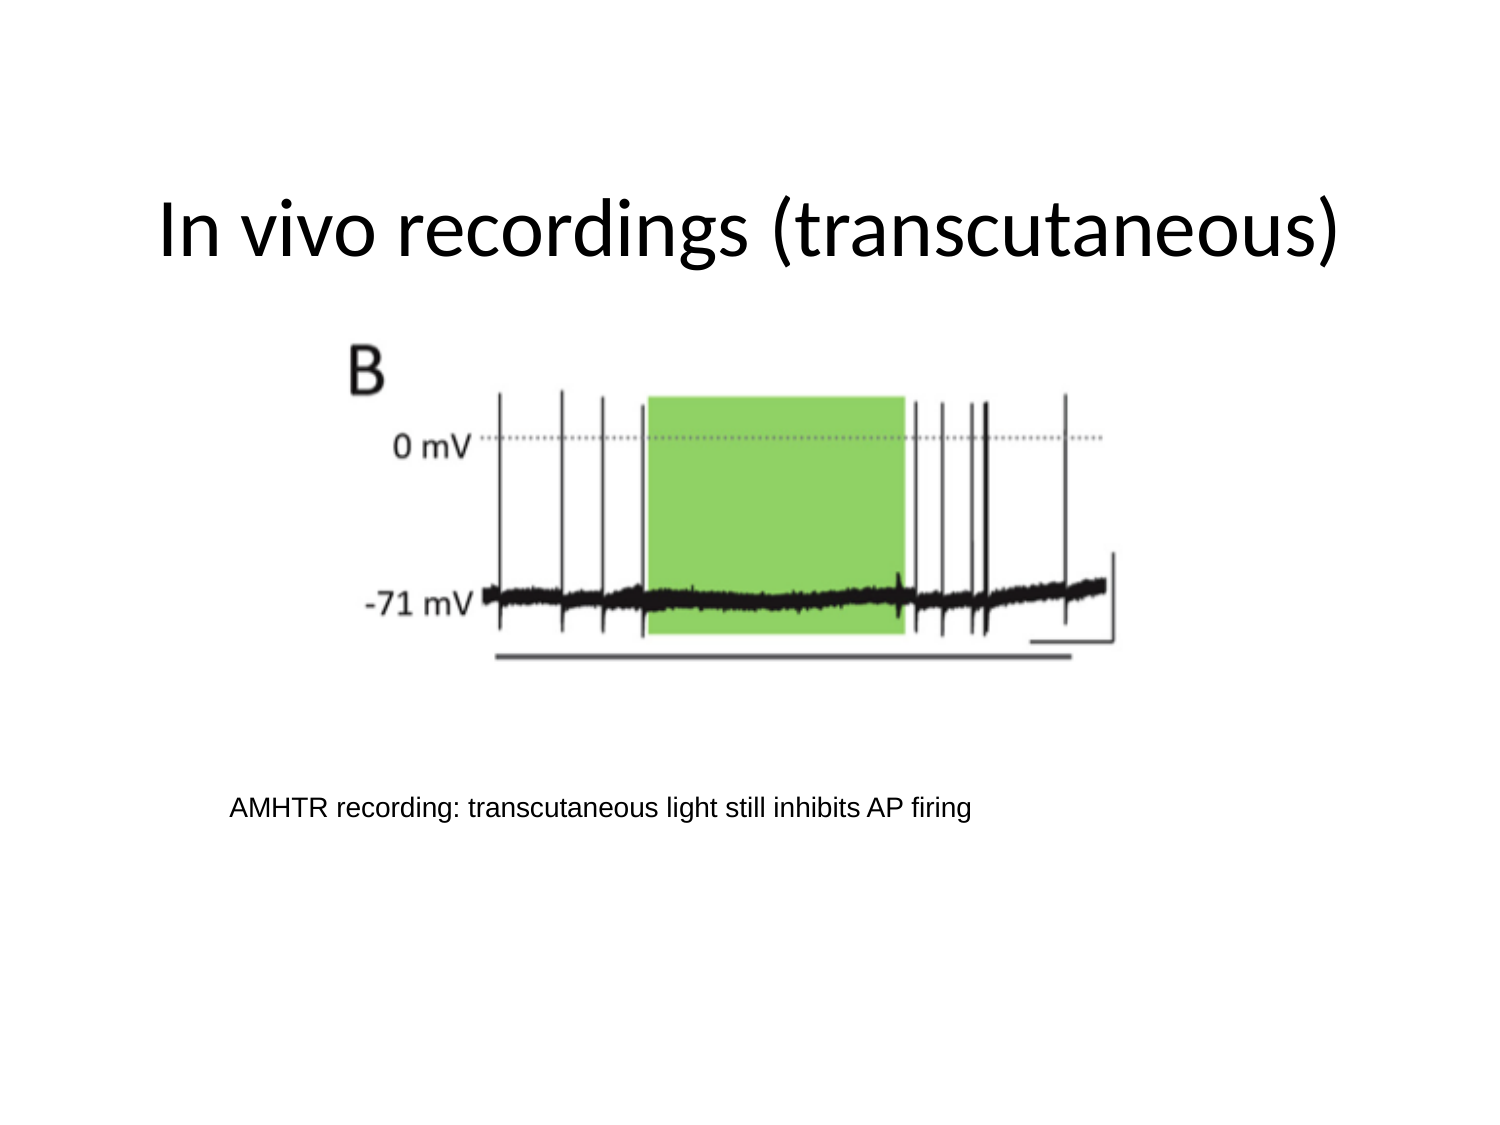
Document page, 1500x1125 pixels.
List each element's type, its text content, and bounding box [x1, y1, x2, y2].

text_box AMHTR recording: transcutaneous light still inhibits AP firing [214, 781, 1008, 832]
picture [314, 332, 1138, 689]
title In vivo recordings (transcutaneous) [103, 141, 1397, 306]
